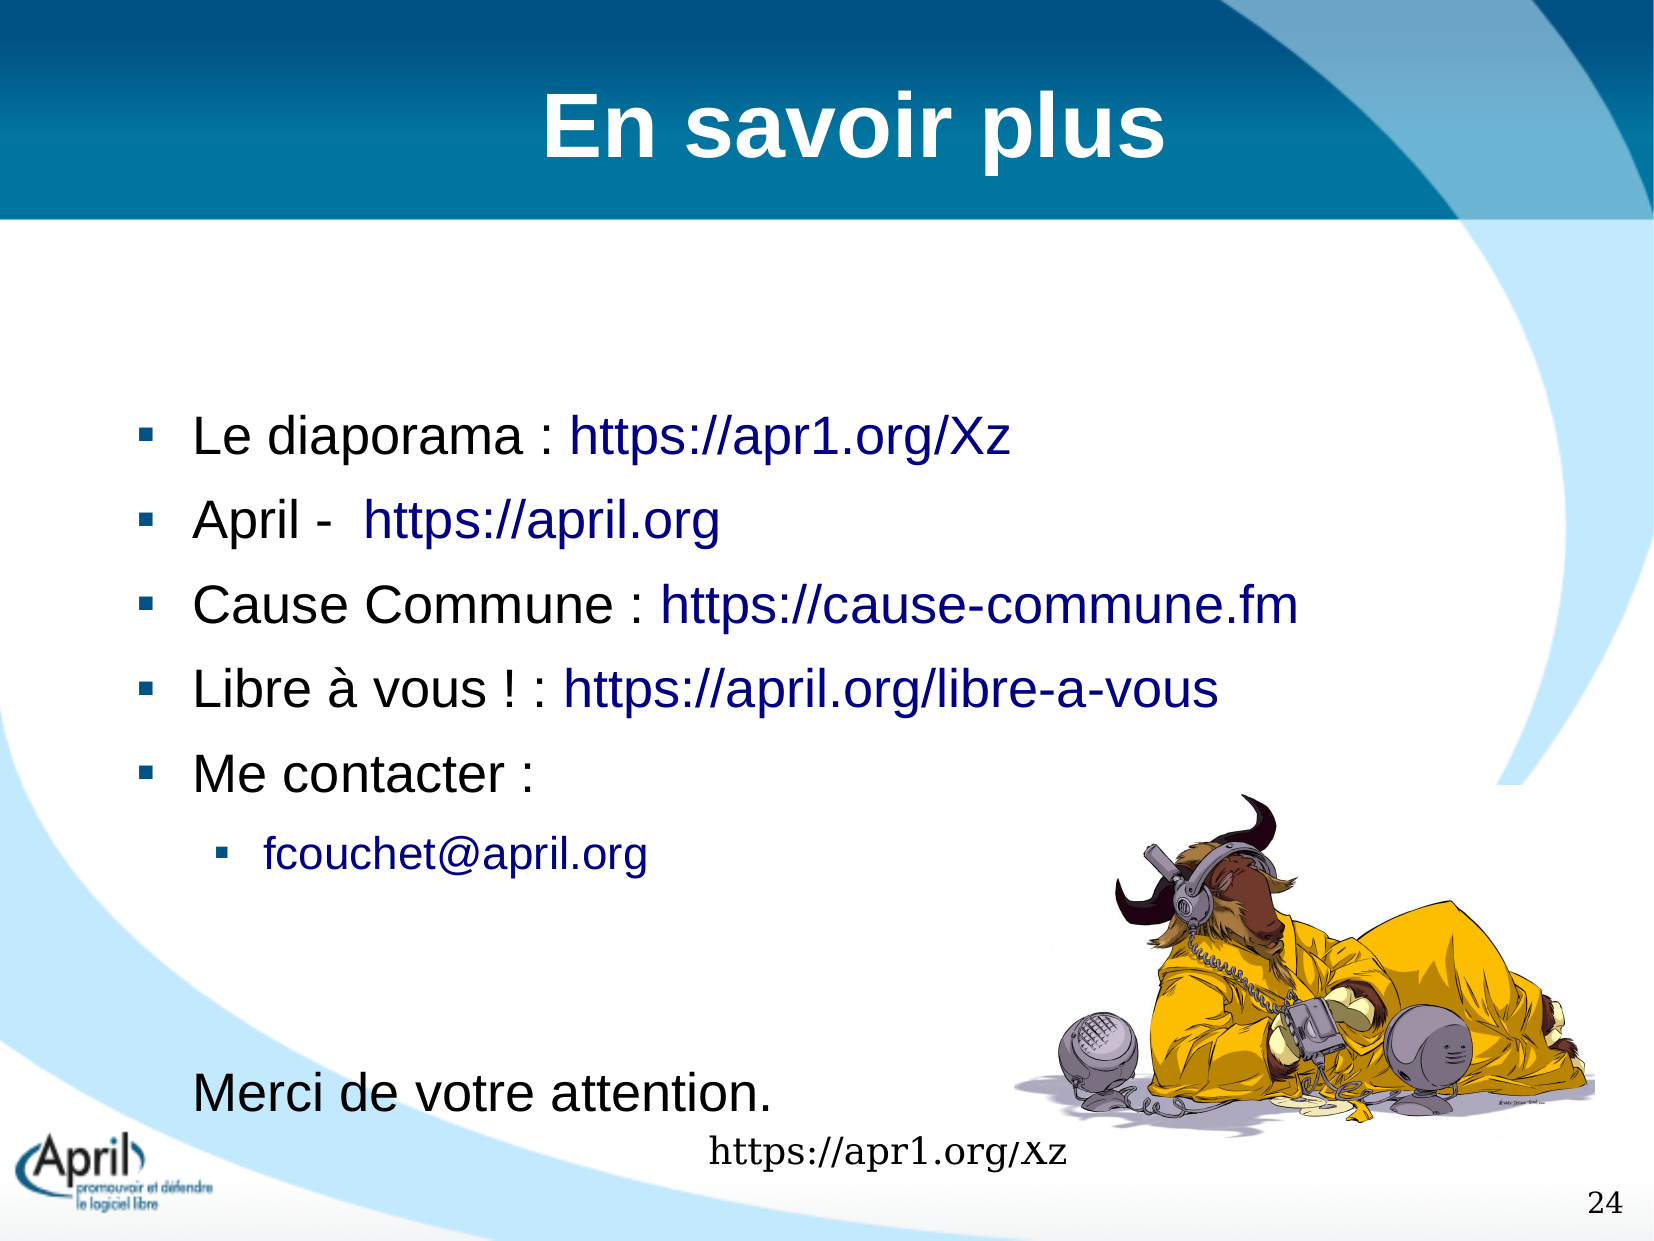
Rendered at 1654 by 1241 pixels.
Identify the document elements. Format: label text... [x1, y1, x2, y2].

list Le diaporama : https://apr1.org/Xz April - https://april.org Cause Commune : https://cause-commune.fm Libre à vous ! : https://april.org/libre-a-vous Me contacter : fcouchet@april.org Merci de votre attention. [121, 321, 1534, 1241]
title En savoir plus [118, 22, 1531, 230]
picture [0, 0, 1654, 1241]
